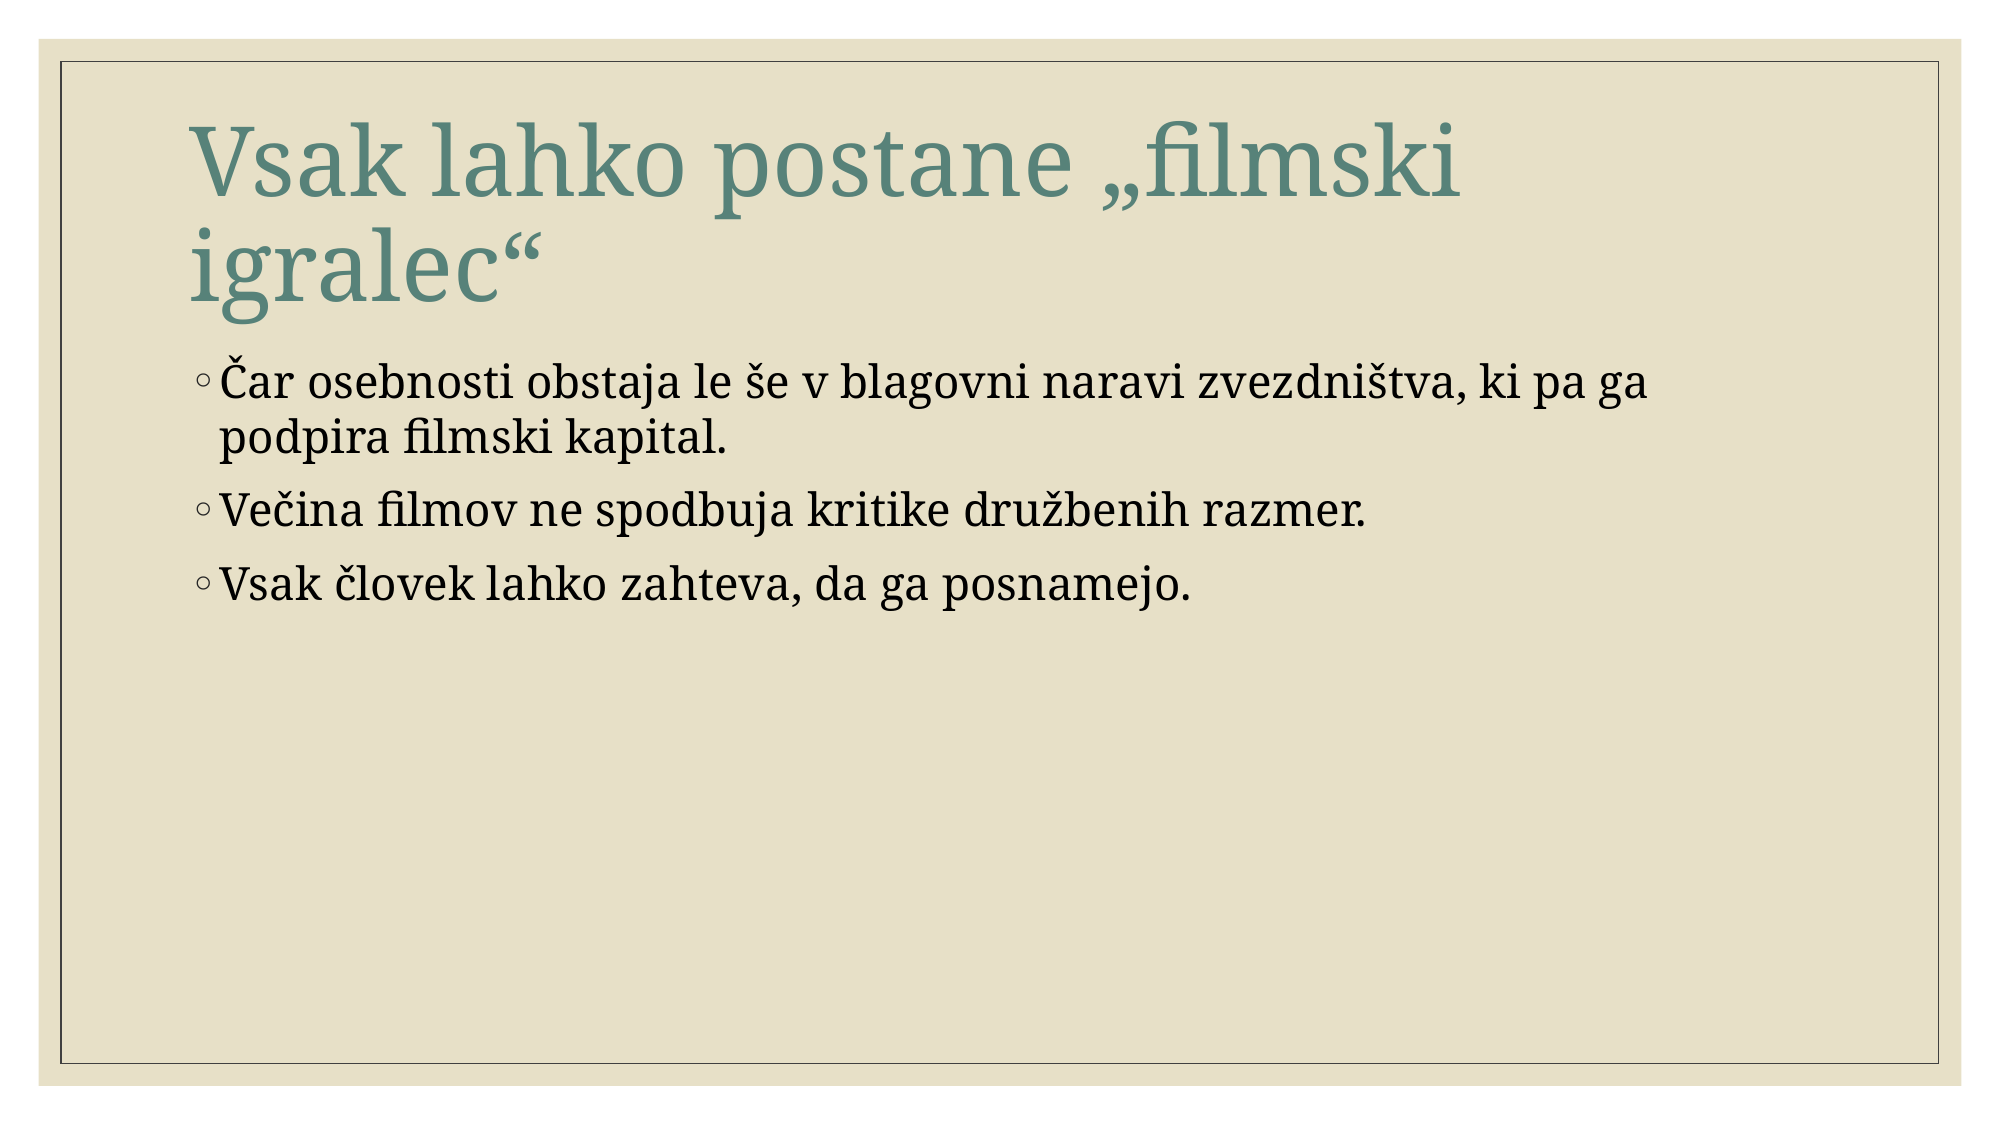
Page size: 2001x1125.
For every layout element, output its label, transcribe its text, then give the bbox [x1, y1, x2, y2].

list Čar osebnosti obstaja le še v blagovni naravi zvezdništva, ki pa ga podpira filmski kapital. Večina filmov ne spodbuja kritike družbenih razmer. Vsak človek lahko zahteva, da ga posnamejo. [174, 345, 1825, 990]
title Vsak lahko postane „filmski igralec“ [174, 105, 1825, 331]
